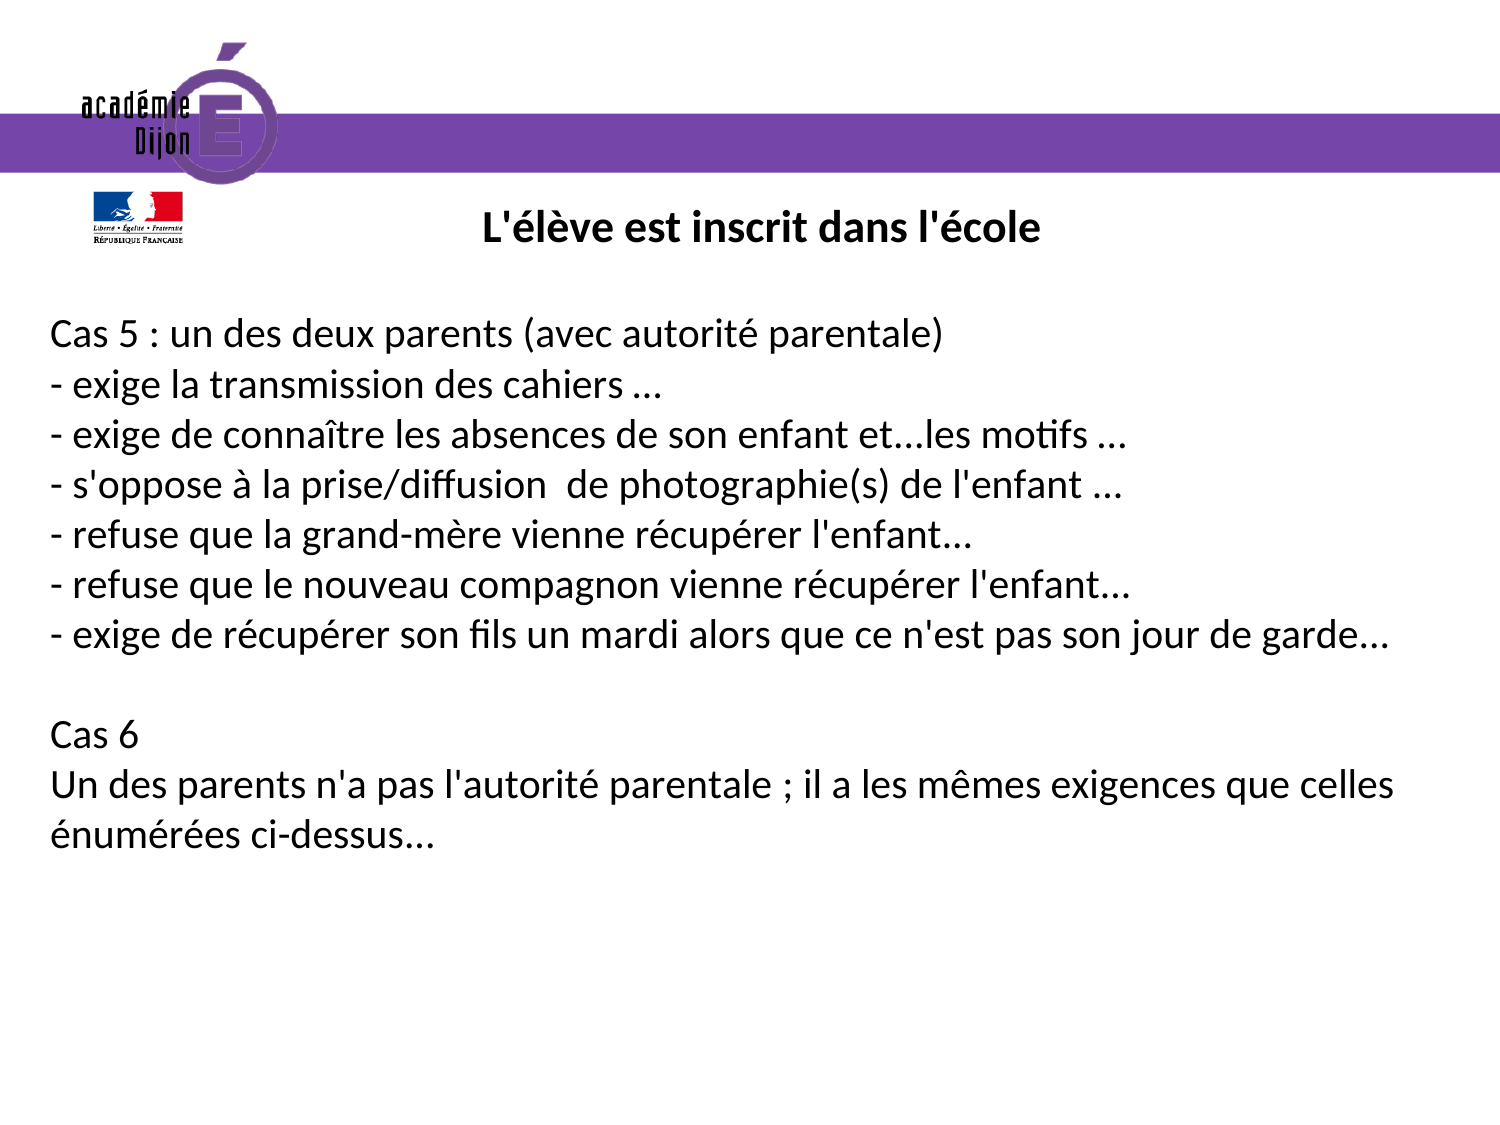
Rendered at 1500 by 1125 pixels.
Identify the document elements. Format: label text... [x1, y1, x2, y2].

text_box L'élève est inscrit dans l'école Cas 5 : un des deux parents (avec autorité parentale) - exige la transmission des cahiers … - exige de connaître les absences de son enfant et...les motifs … - s'oppose à la prise/diffusion de photographie(s) de l'enfant ... - refuse que la grand-mère vienne récupérer l'enfant... - refuse que le nouveau compagnon vienne récupérer l'enfant... - exige de récupérer son fils un mardi alors que ce n'est pas son jour de garde... Cas 6 Un des parents n'a pas l'autorité parentale ; il a les mêmes exigences que celles énumérées ci-dessus... [35, 188, 1489, 1125]
picture [82, 42, 278, 188]
